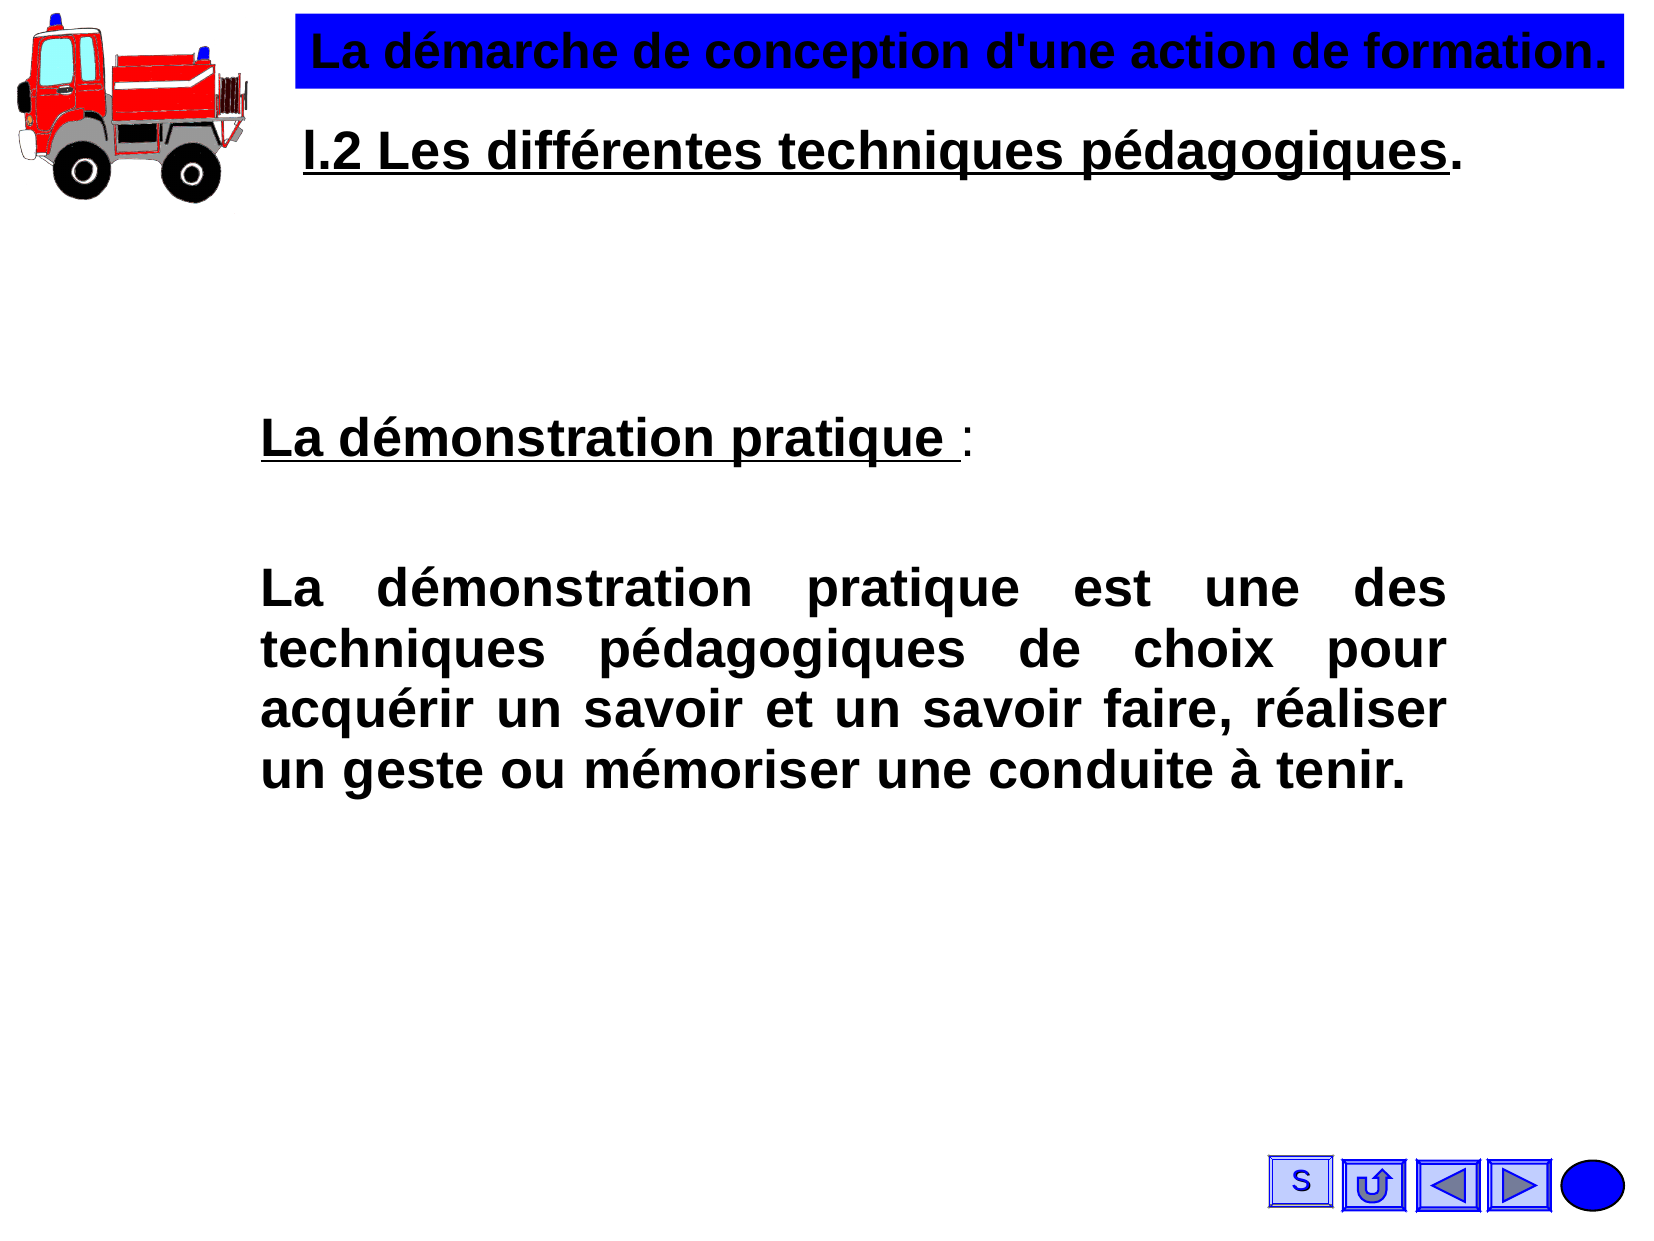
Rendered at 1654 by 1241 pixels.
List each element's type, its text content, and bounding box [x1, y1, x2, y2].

picture [8, 8, 257, 216]
text_box l.2 Les différentes techniques pédagogiques. [287, 112, 1481, 189]
list La démonstration pratique : La démonstration pratique est une des techniques pédagogiques de choix pour acquérir un savoir et un savoir faire, réaliser un geste ou mémoriser une conduite à tenir. [189, 400, 1465, 883]
text_box La démarche de conception d'une action de formation. [295, 13, 1625, 89]
text_box [1561, 1160, 1625, 1211]
